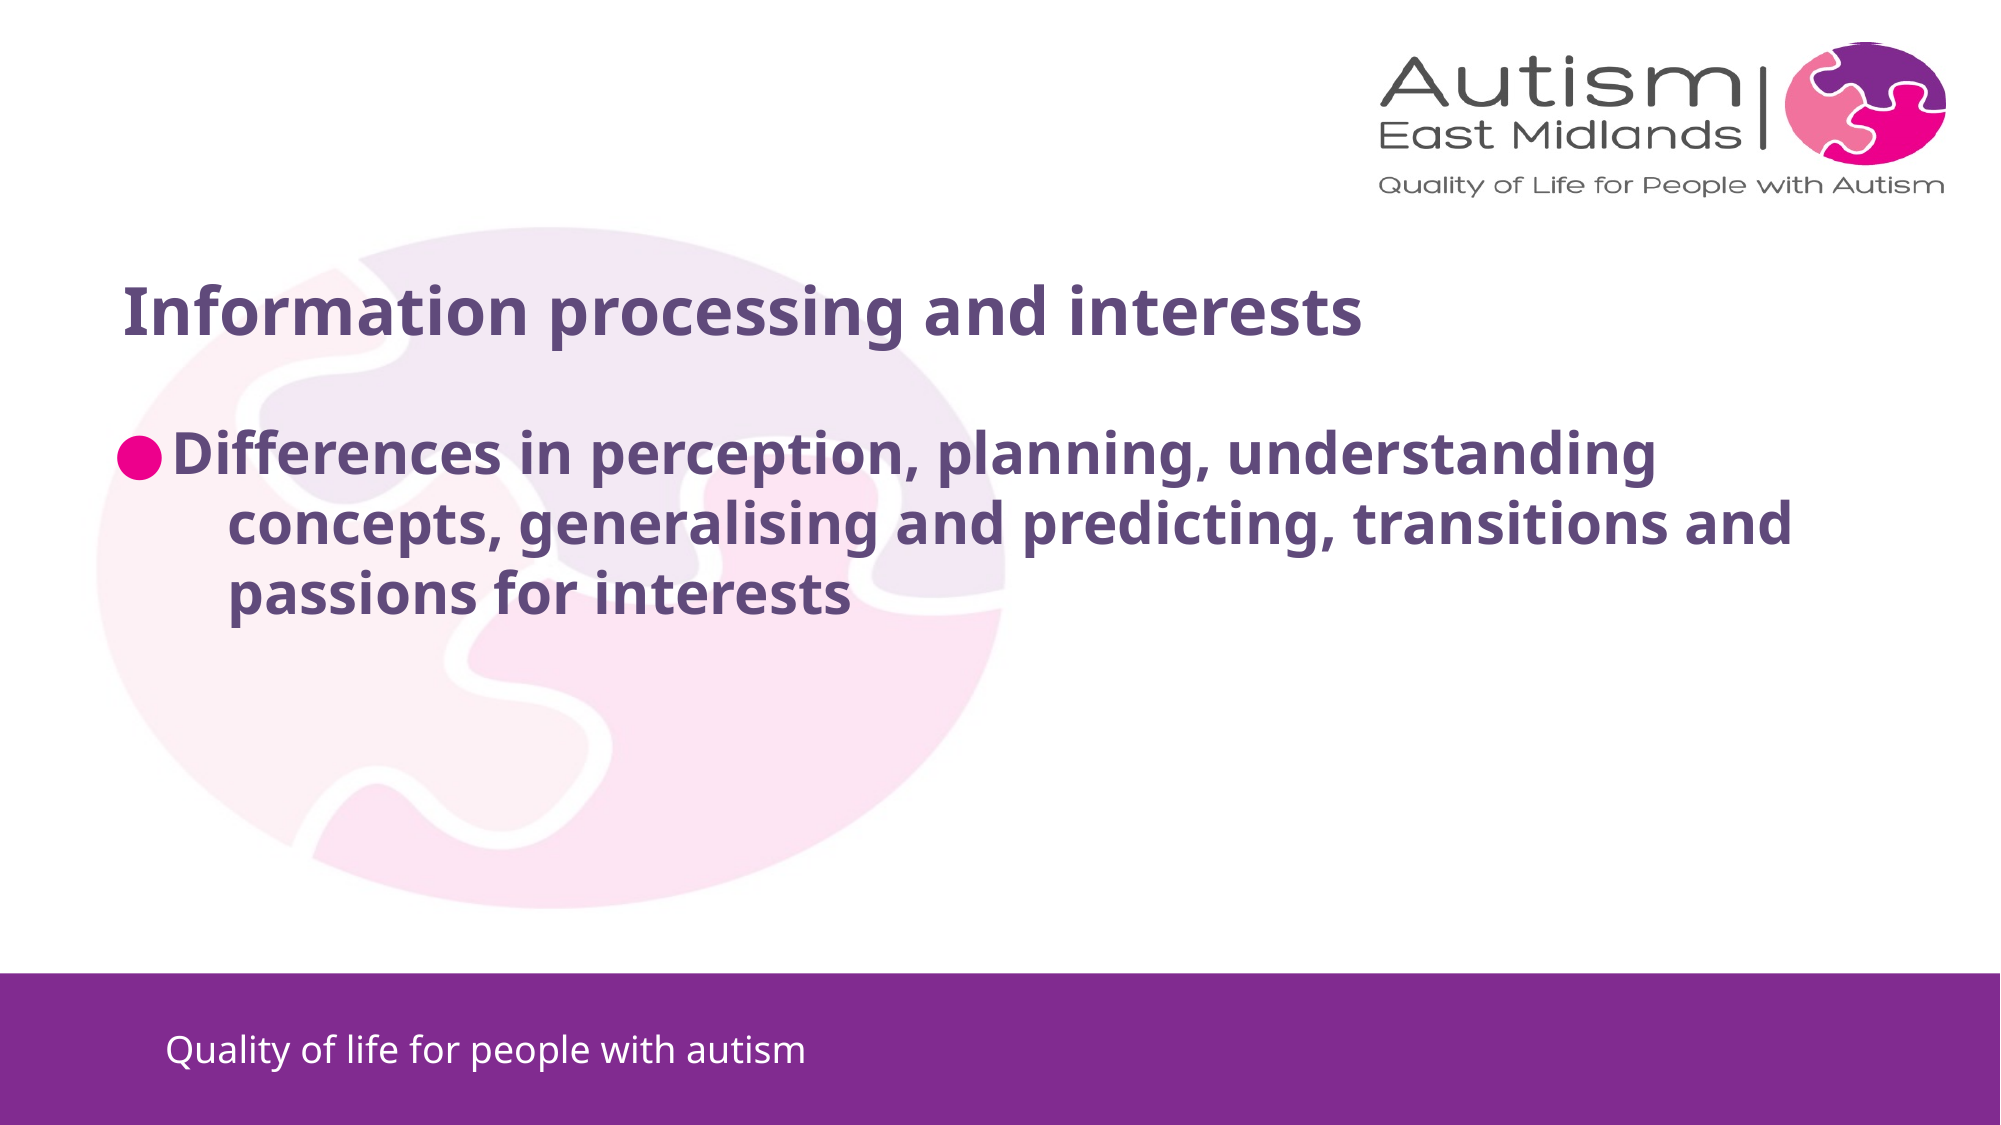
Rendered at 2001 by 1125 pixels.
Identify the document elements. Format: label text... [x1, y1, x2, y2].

list Differences in perception, planning, understanding concepts, generalising and predicting, transitions and passions for interests [99, 408, 1900, 941]
title Information processing and interests [109, 215, 1910, 403]
